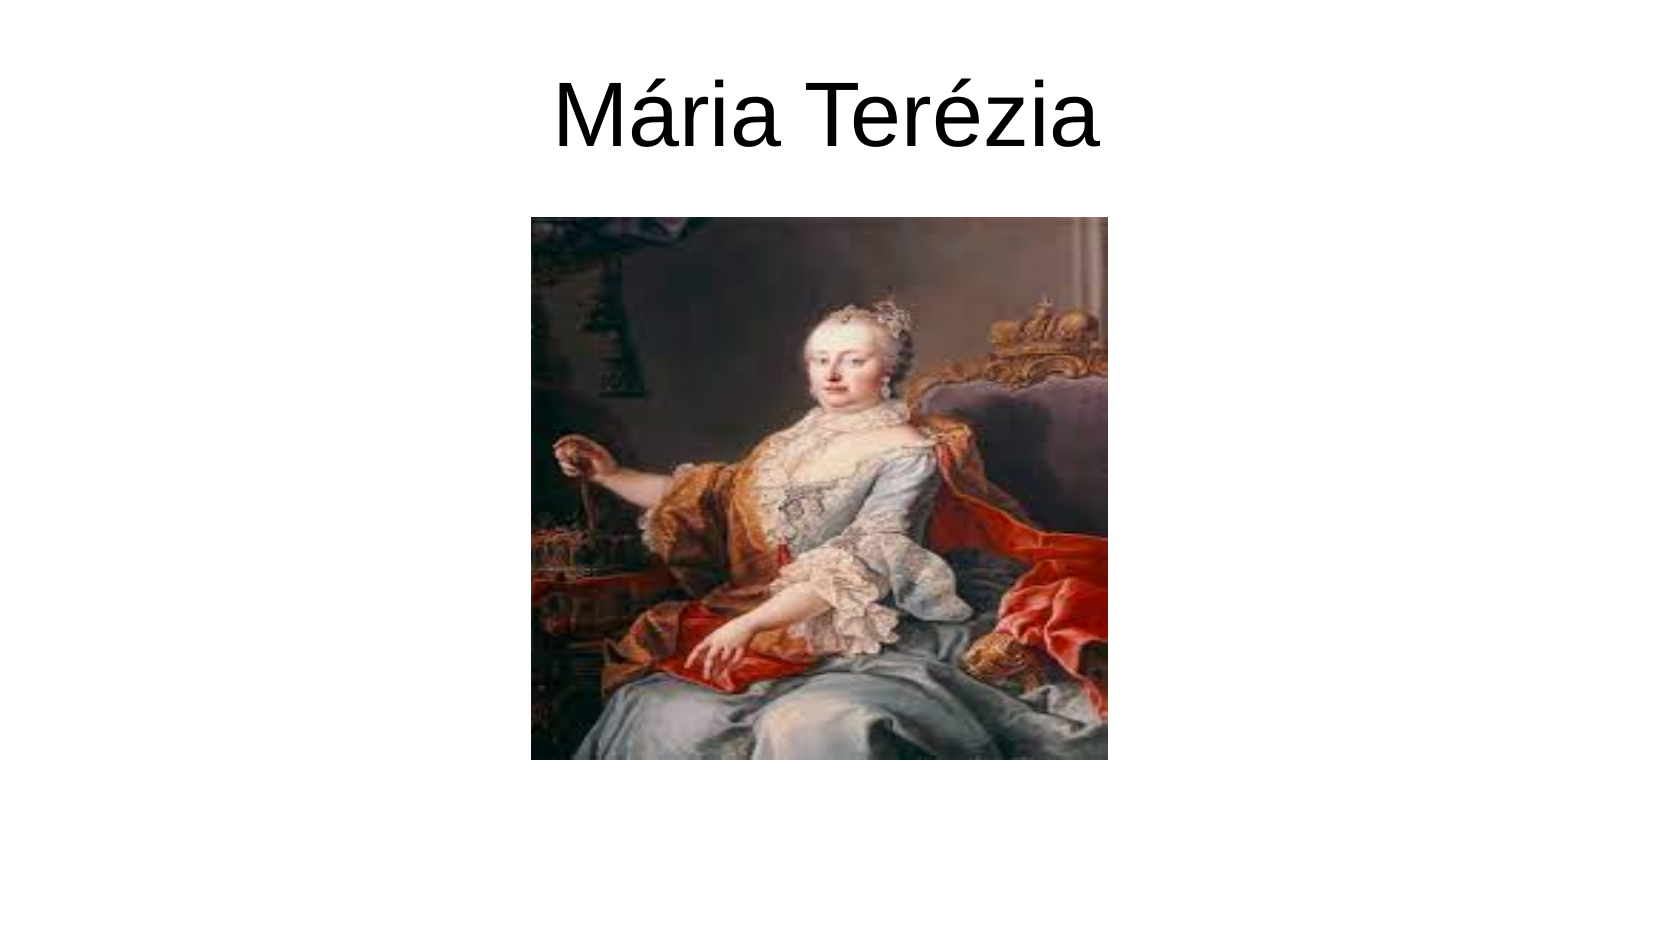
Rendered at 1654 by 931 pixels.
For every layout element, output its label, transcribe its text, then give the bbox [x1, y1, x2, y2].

picture [531, 217, 1108, 760]
title Mária Terézia [82, 37, 1571, 193]
